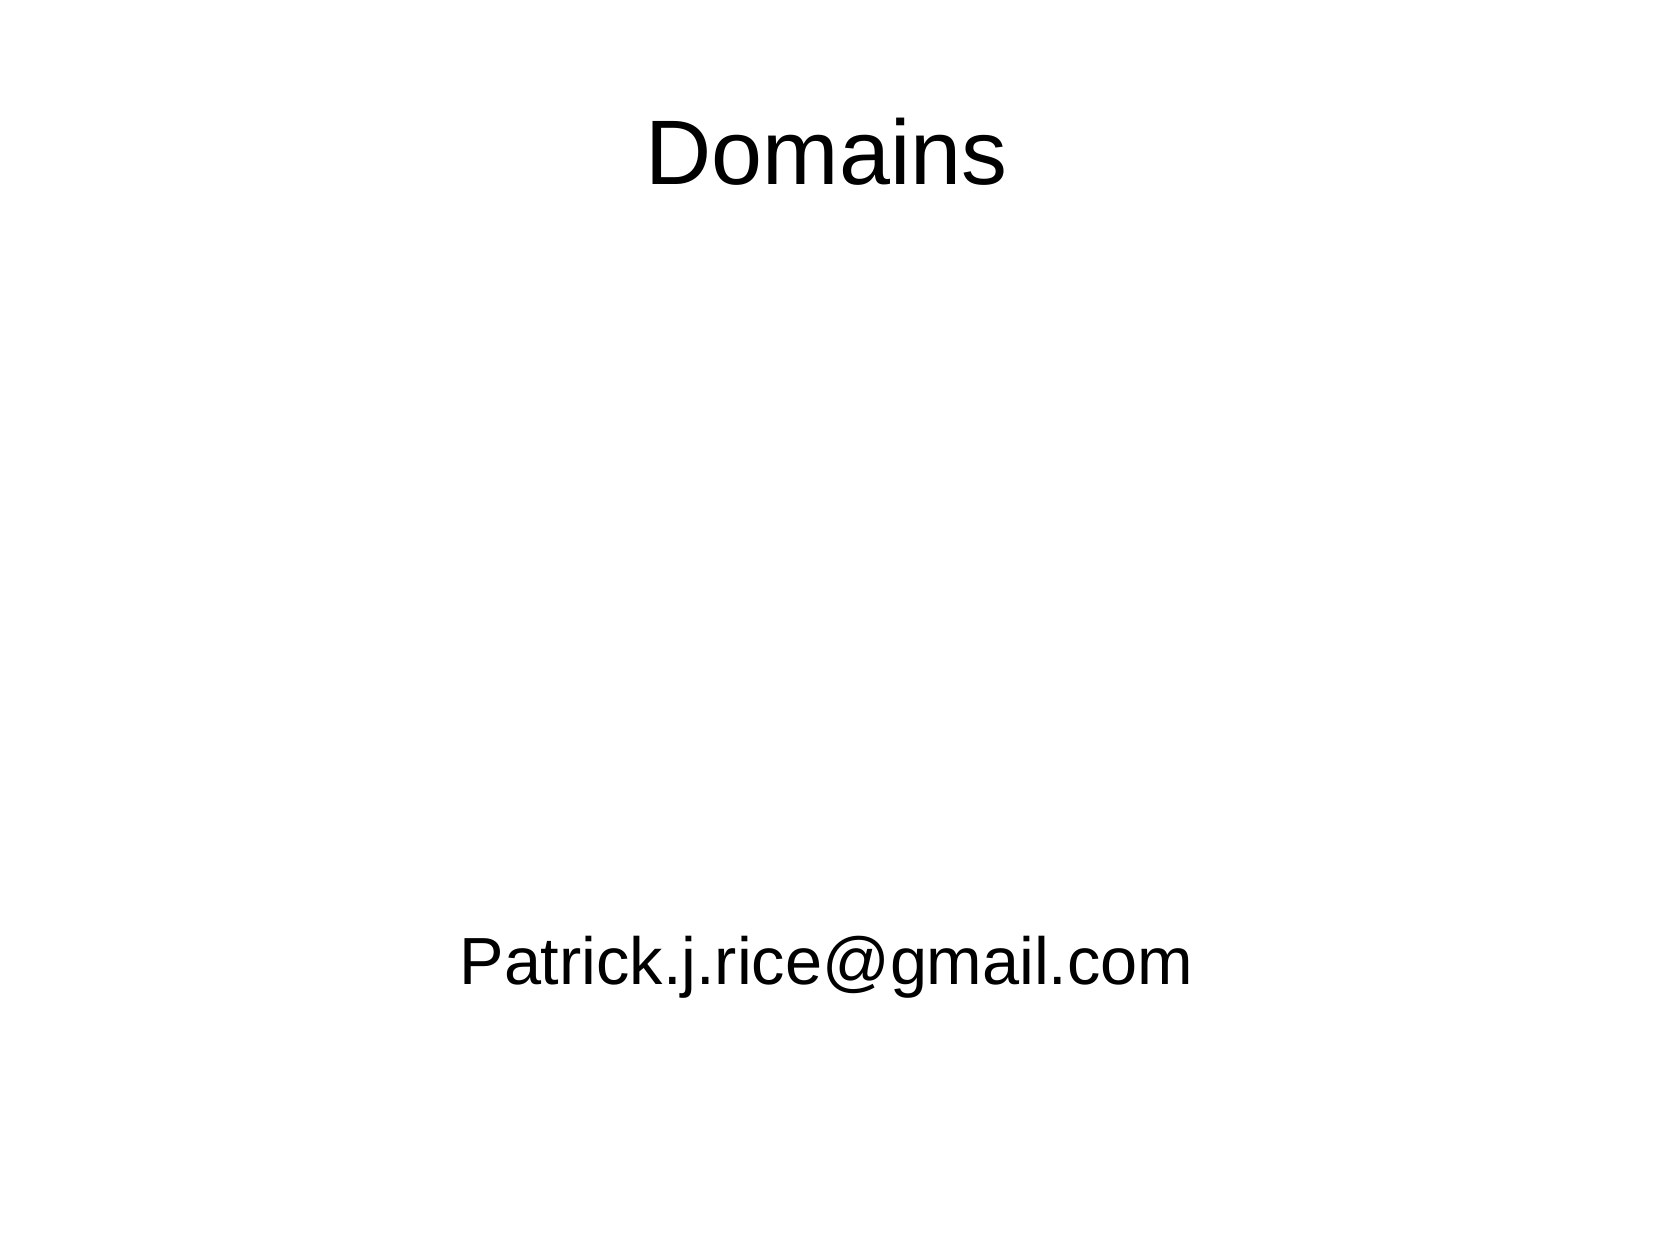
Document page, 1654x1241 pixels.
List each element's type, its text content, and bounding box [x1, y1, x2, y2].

subtitle Patrick.j.rice@gmail.com [82, 297, 1571, 1102]
title Domains [82, 49, 1571, 257]
